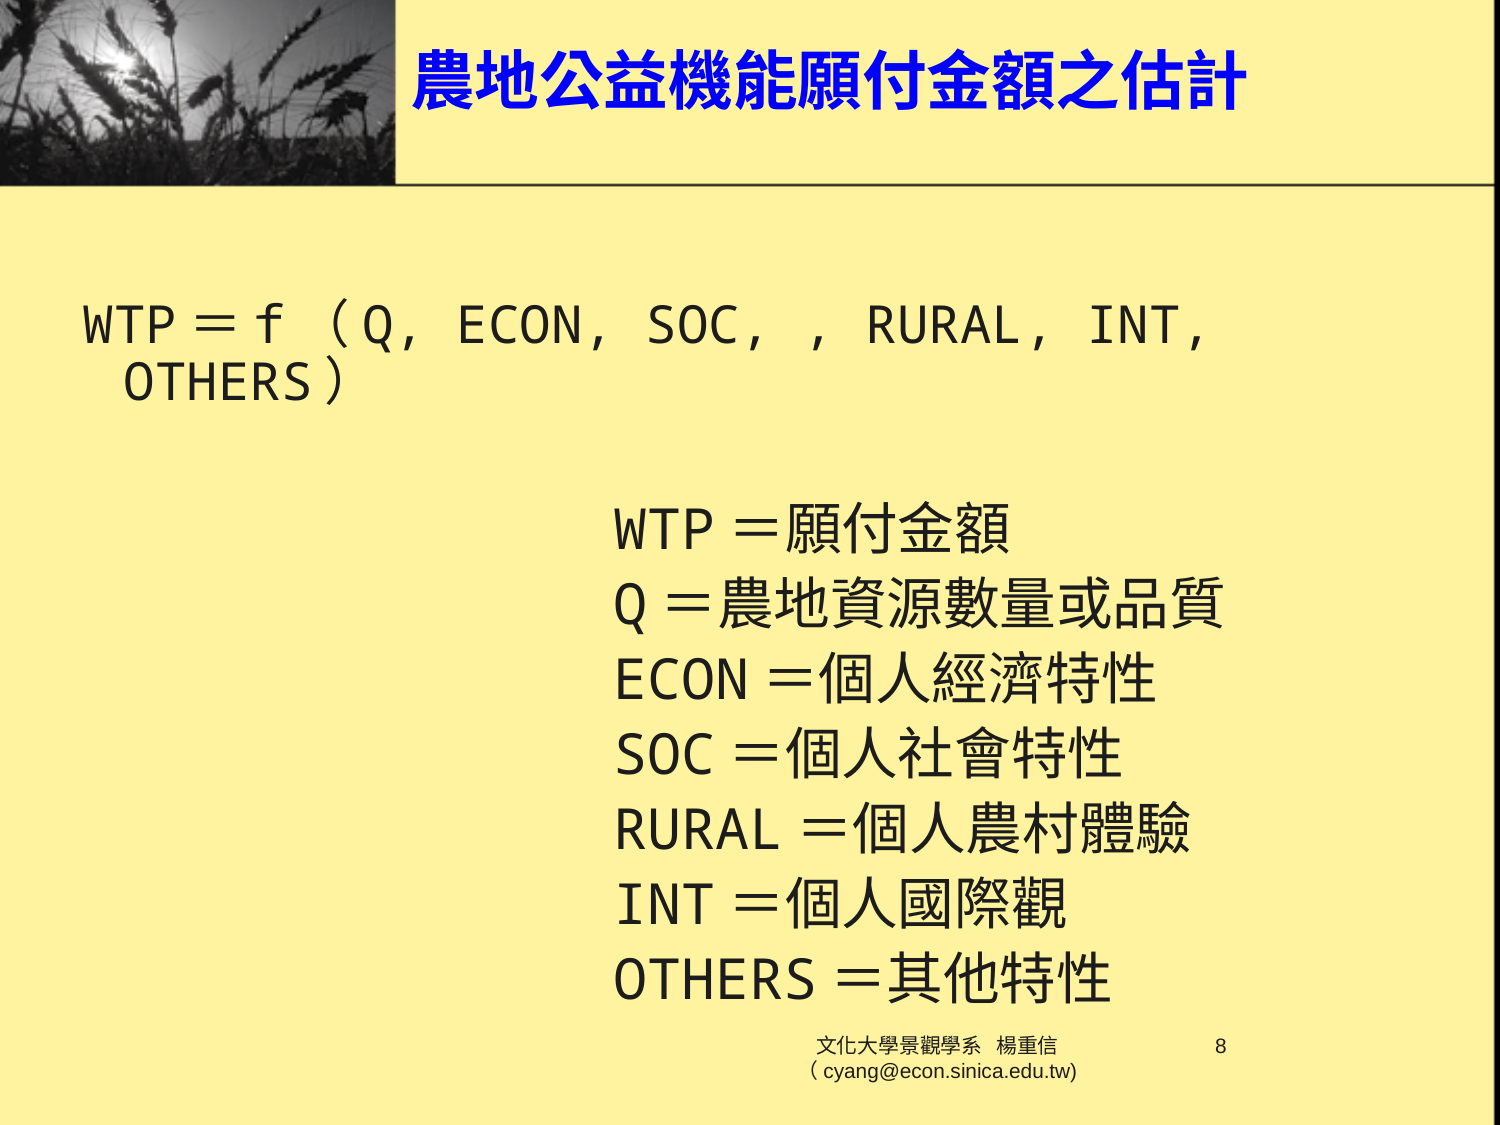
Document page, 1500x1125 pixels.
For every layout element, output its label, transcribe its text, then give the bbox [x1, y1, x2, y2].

list WTP＝f（Q, ECON, SOC, , RURAL, INT, OTHERS） WTP＝願付金額 Q＝農地資源數量或品質 ECON＝個人經濟特性 SOC＝個人社會特性 RURAL＝個人農村體驗 INT＝個人國際觀 OTHERS＝其他特性 [0, 290, 1471, 1022]
text_box 文化大學景觀學系 楊重信（cyang@econ.sinica.edu.tw) [699, 1025, 1175, 1101]
title 農地公益機能願付金額之估計 [395, 0, 1500, 150]
text_box [1200, 1025, 1413, 1101]
